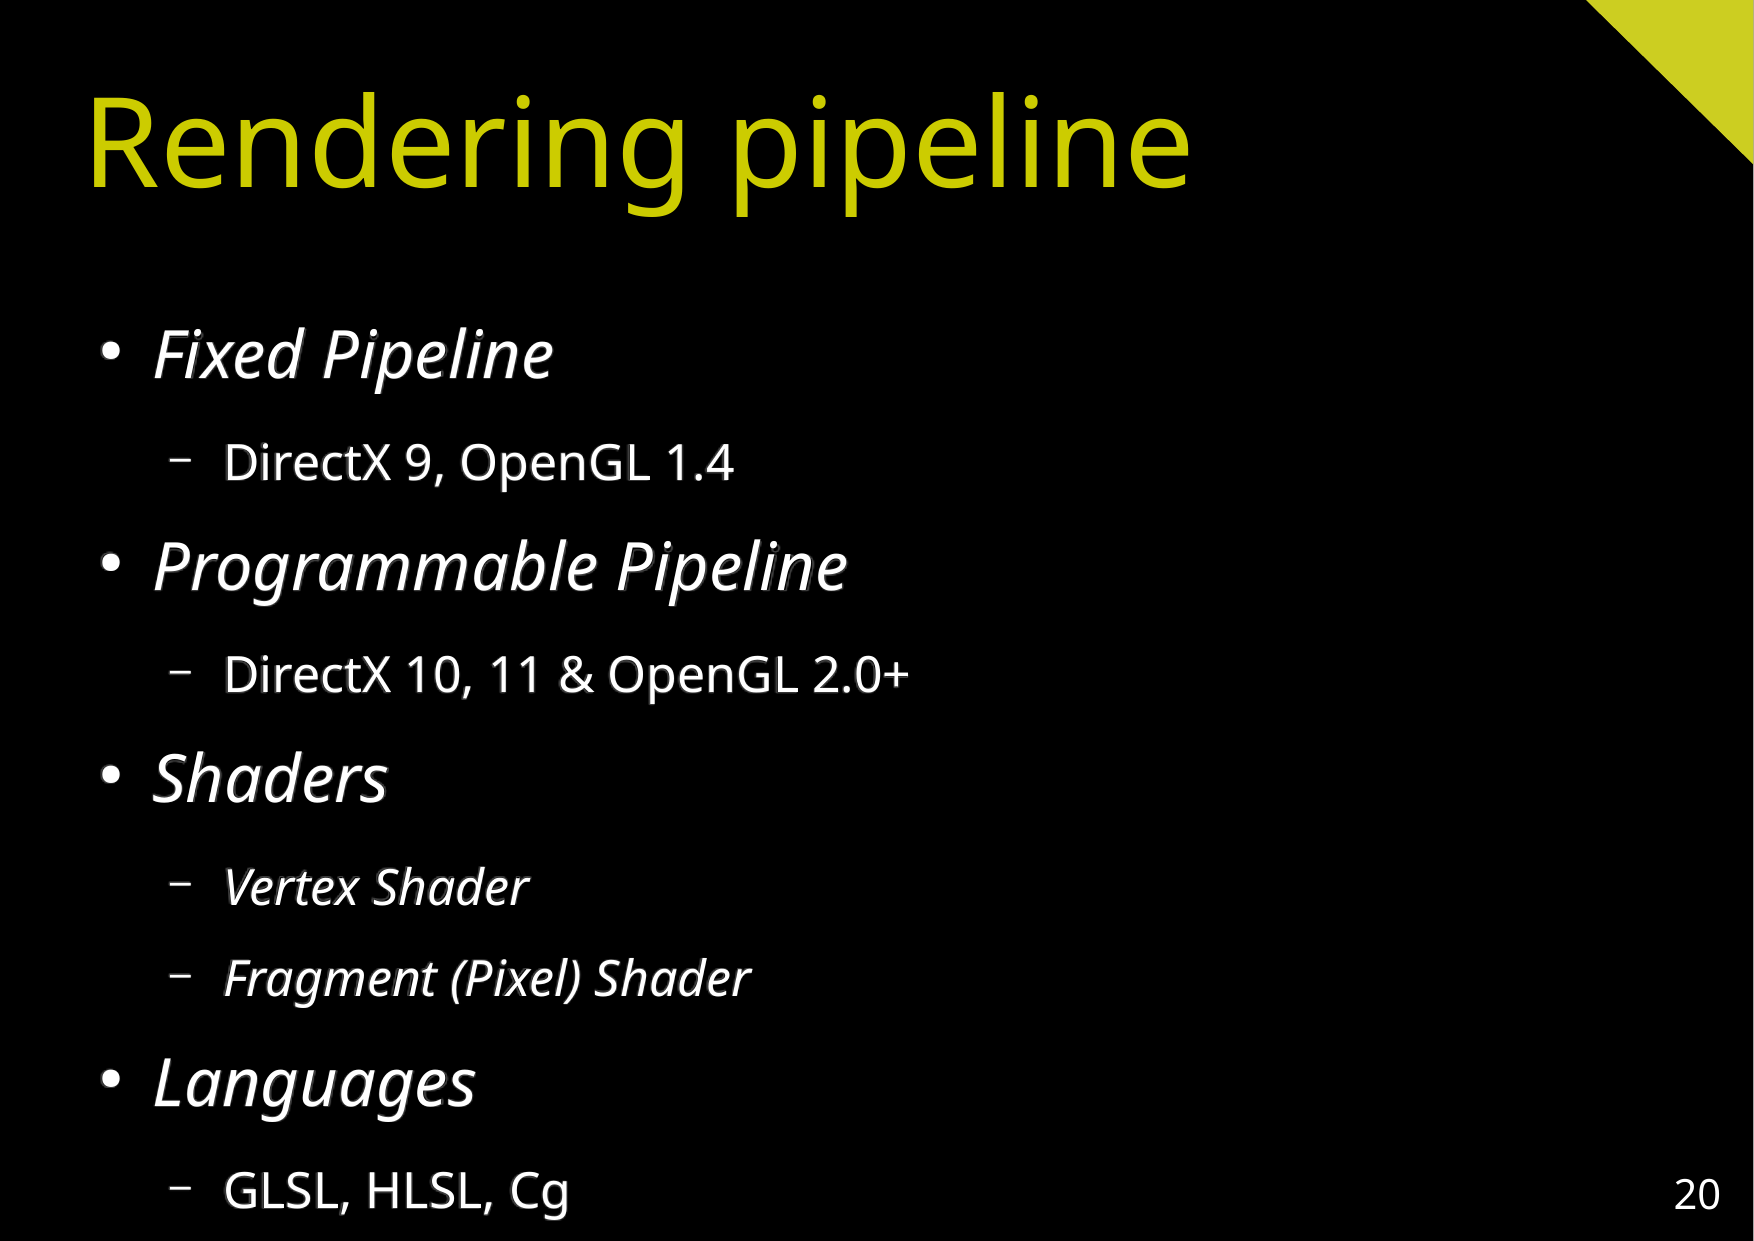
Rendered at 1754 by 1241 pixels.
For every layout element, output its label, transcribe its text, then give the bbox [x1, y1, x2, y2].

list Fixed Pipeline DirectX 9, OpenGL 1.4 Programmable Pipeline DirectX 10, 11 & OpenGL 2.0+ Shaders Vertex Shader Fragment (Pixel) Shader Languages GLSL, HLSL, Cg [81, 307, 1660, 1131]
title Rendering pipeline [82, 35, 1661, 243]
